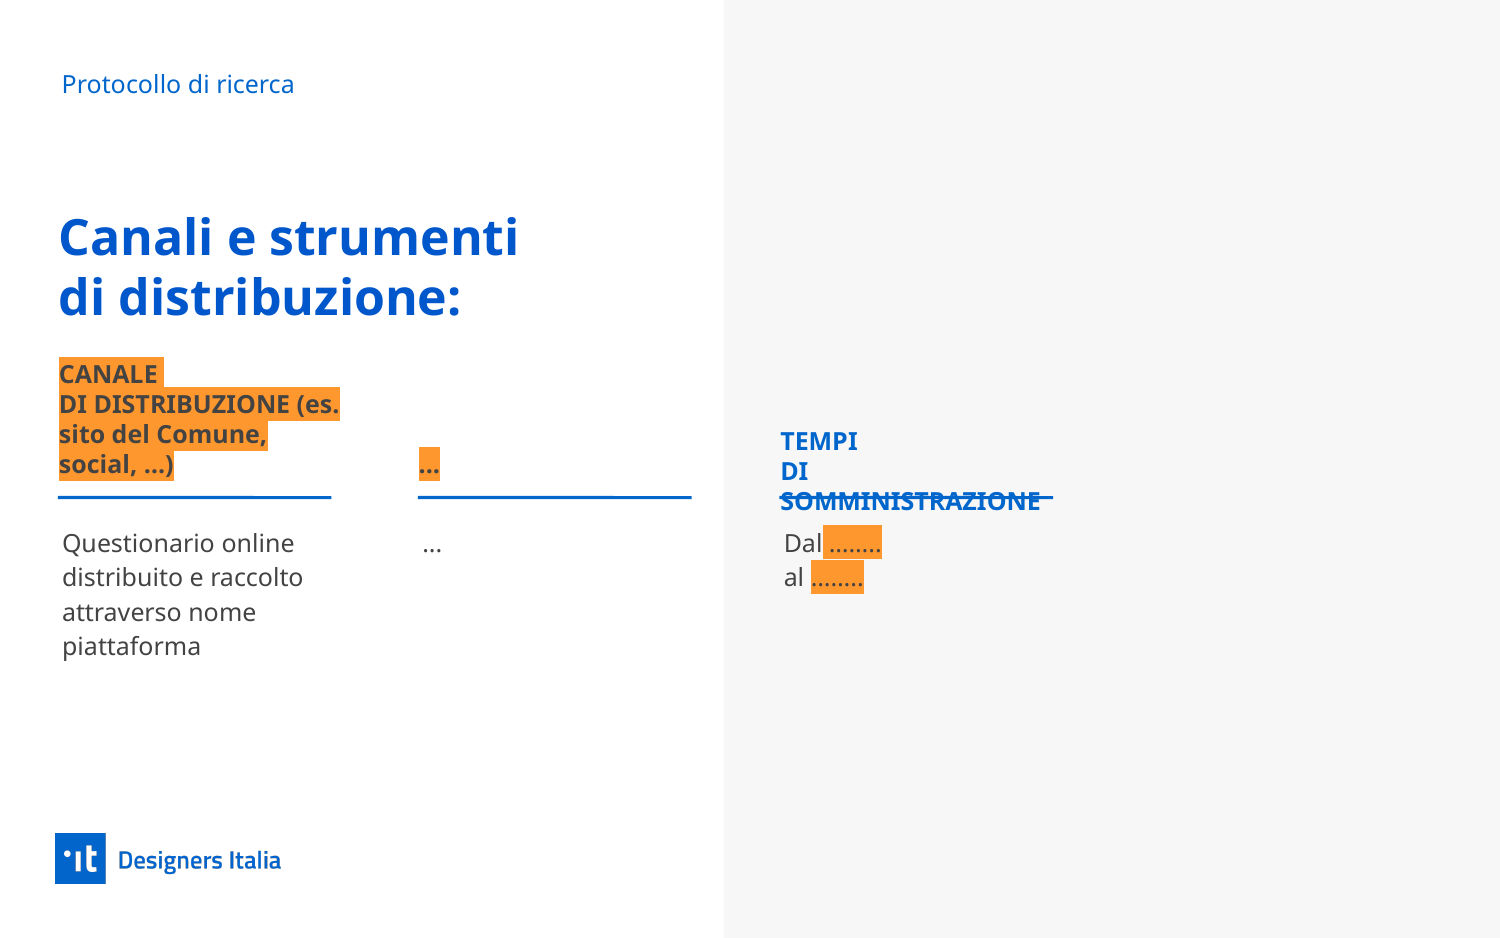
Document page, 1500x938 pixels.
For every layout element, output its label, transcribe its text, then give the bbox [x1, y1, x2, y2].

text_box Dal …….. al …….. [768, 507, 1054, 776]
text_box TEMPI DI SOMMINISTRAZIONE [765, 410, 1086, 462]
text_box Questionario online distribuito e raccolto attraverso nome piattaforma [47, 507, 332, 776]
text_box CANALE DI DISTRIBUZIONE (es. sito del Comune, social, …) [43, 442, 364, 494]
text_box Protocollo di ricerca [46, 58, 684, 110]
picture [55, 833, 294, 884]
text_box Canali e strumenti di distribuzione: [43, 190, 723, 335]
text_box [723, 0, 1500, 938]
text_box ... [403, 442, 723, 494]
text_box ... [407, 507, 692, 776]
